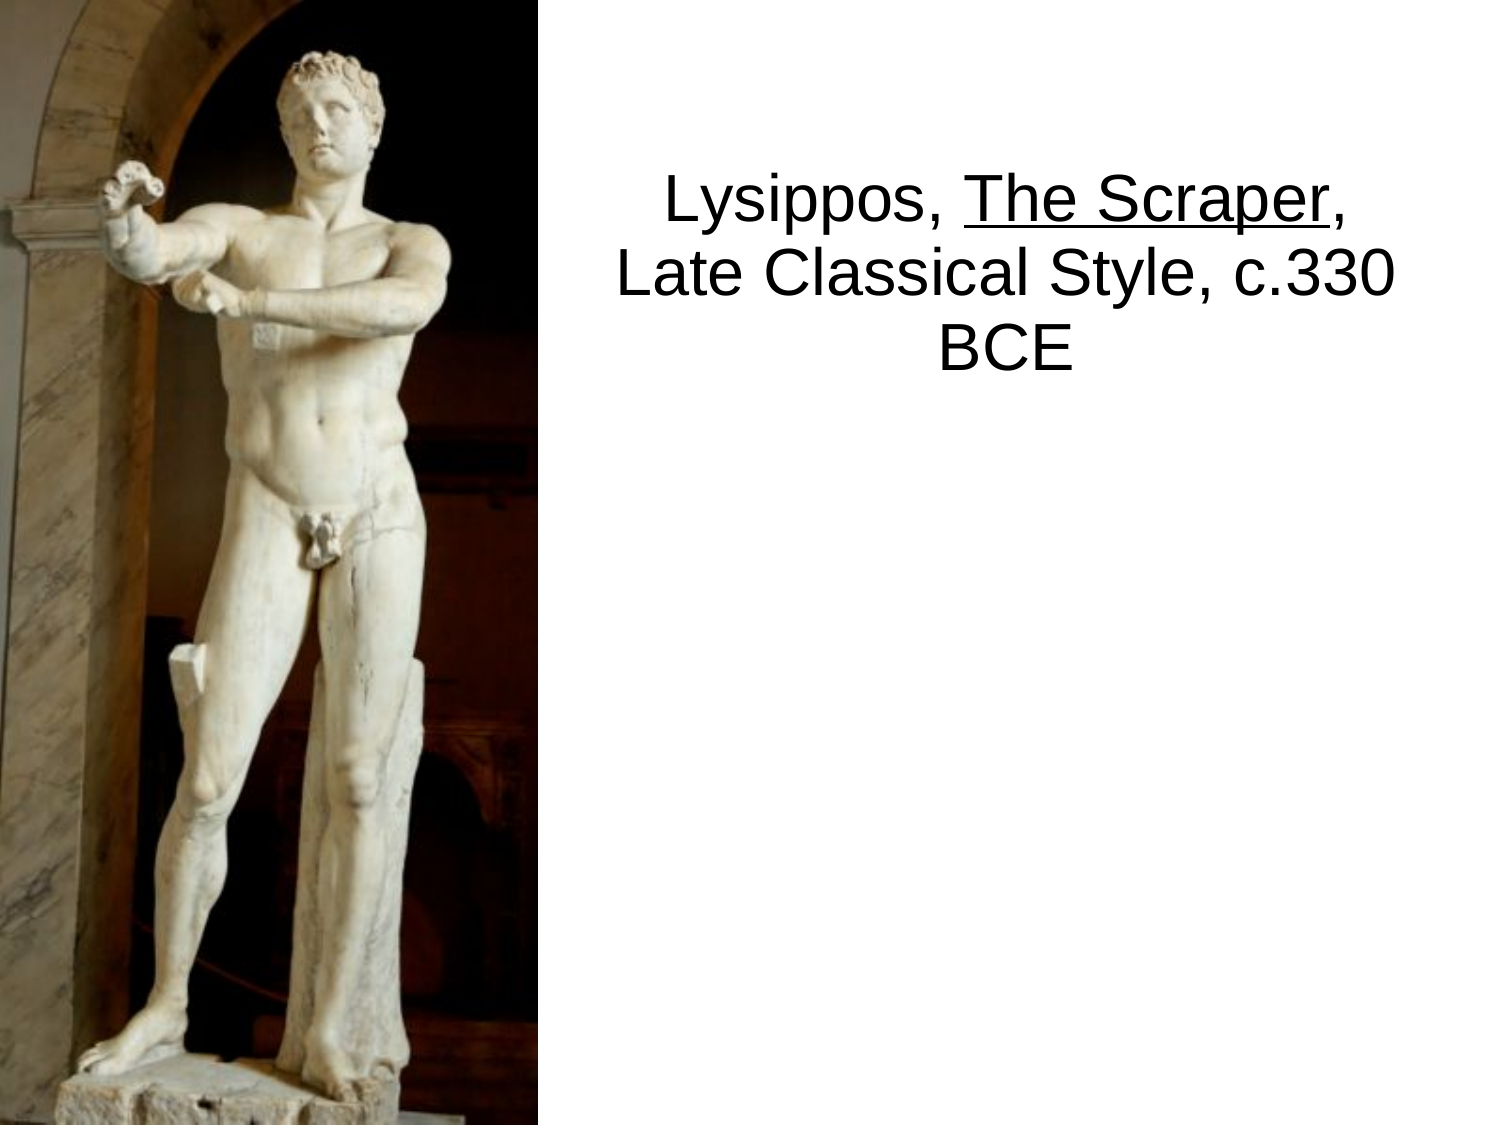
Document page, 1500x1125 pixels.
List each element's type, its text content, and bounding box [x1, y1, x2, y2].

picture [0, 0, 538, 1125]
title Lysippos, The Scraper, Late Classical Style, c.330 BCE [587, 45, 1426, 501]
